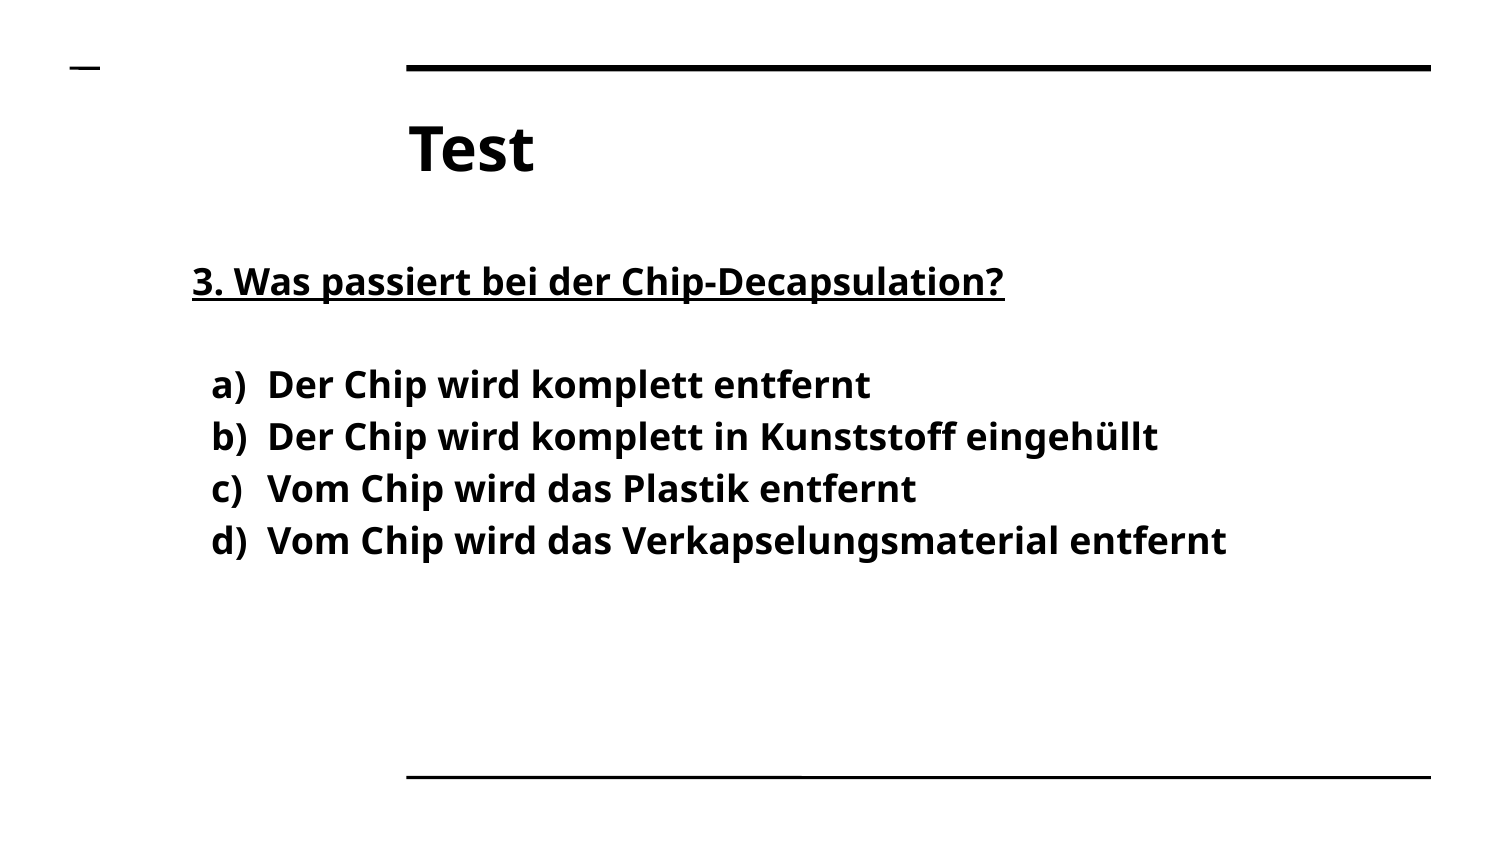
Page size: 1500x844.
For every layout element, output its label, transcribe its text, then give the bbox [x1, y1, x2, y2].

list 3. Was passiert bei der Chip-Decapsulation? Der Chip wird komplett entfernt Der Chip wird komplett in Kunststoff eingehüllt Vom Chip wird das Plastik entfernt Vom Chip wird das Verkapselungsmaterial entfernt [177, 236, 1500, 729]
title Test [393, 94, 1431, 199]
